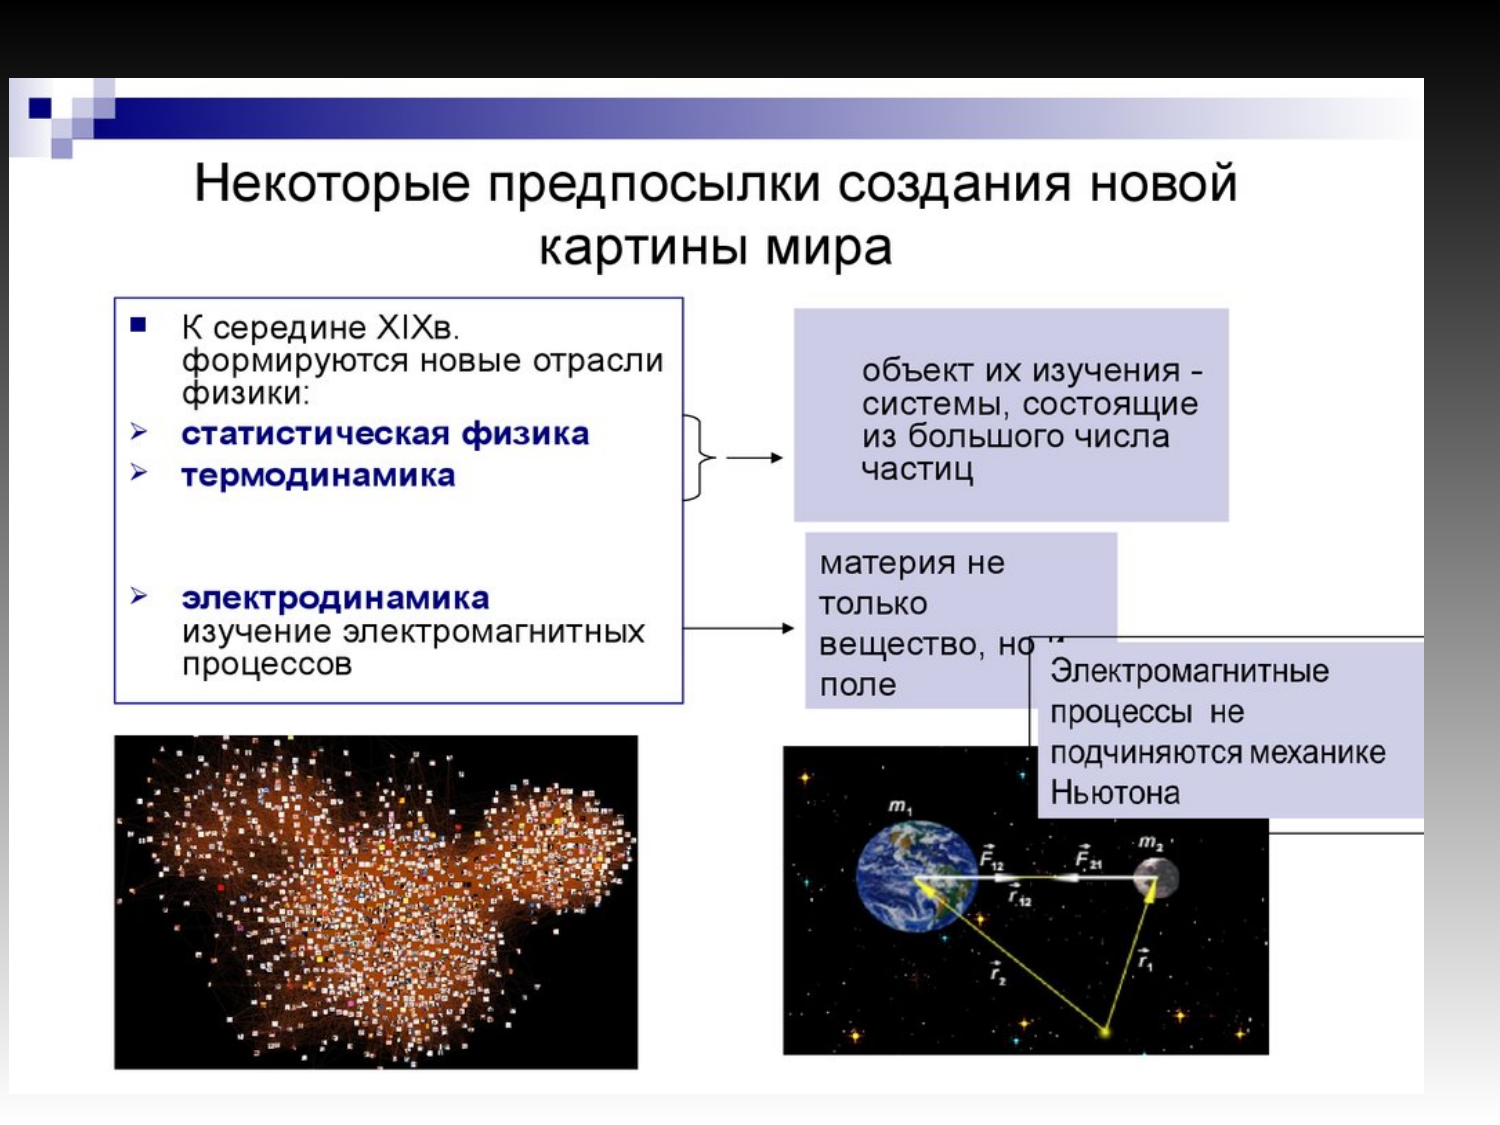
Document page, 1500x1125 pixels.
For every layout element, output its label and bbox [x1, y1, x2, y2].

picture [9, 78, 1424, 1094]
title [75, 45, 1425, 233]
